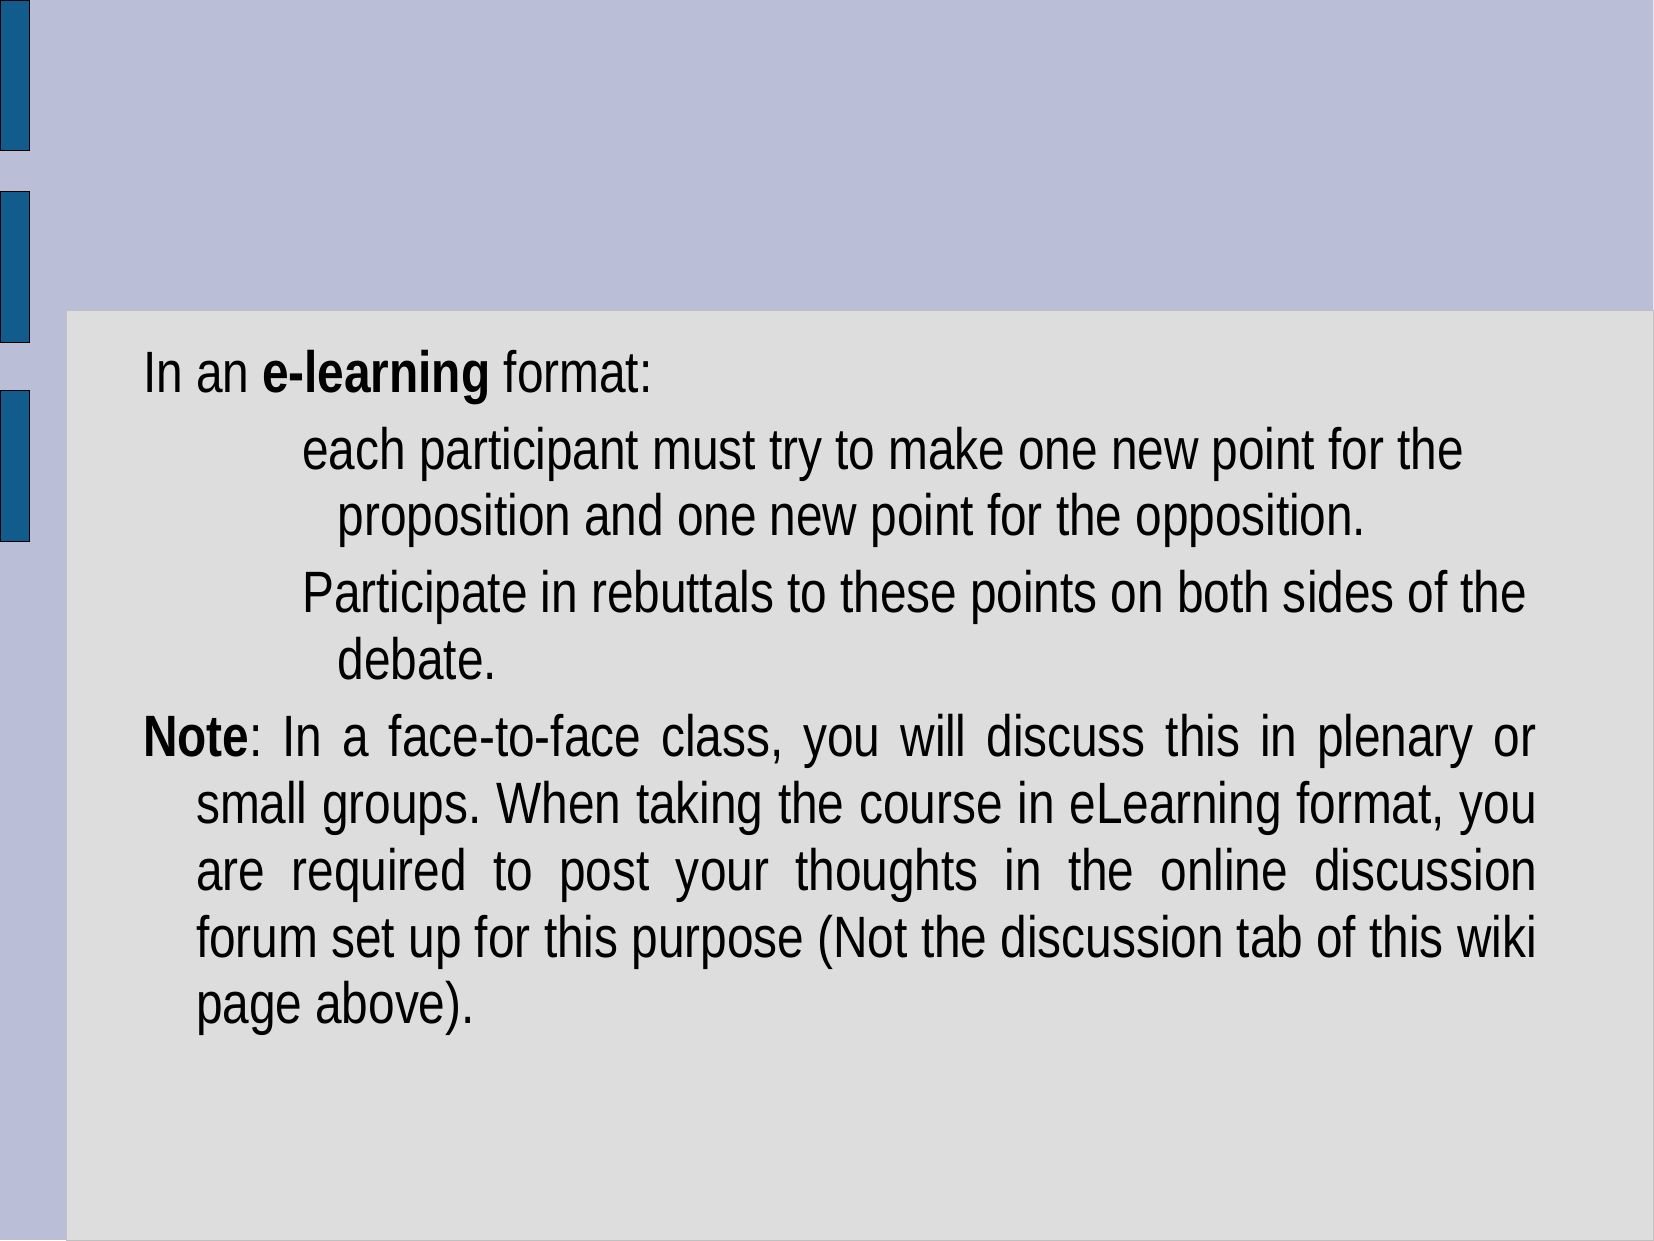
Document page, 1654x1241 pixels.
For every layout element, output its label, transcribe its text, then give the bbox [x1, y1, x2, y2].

list In an e-learning format: each participant must try to make one new point for the proposition and one new point for the opposition. Participate in rebuttals to these points on both sides of the debate. Note: In a face-to-face class, you will discuss this in plenary or small groups. When taking the course in eLearning format, you are required to post your thoughts in the online discussion forum set up for this purpose (Not the discussion tab of this wiki page above). [125, 337, 1538, 1119]
